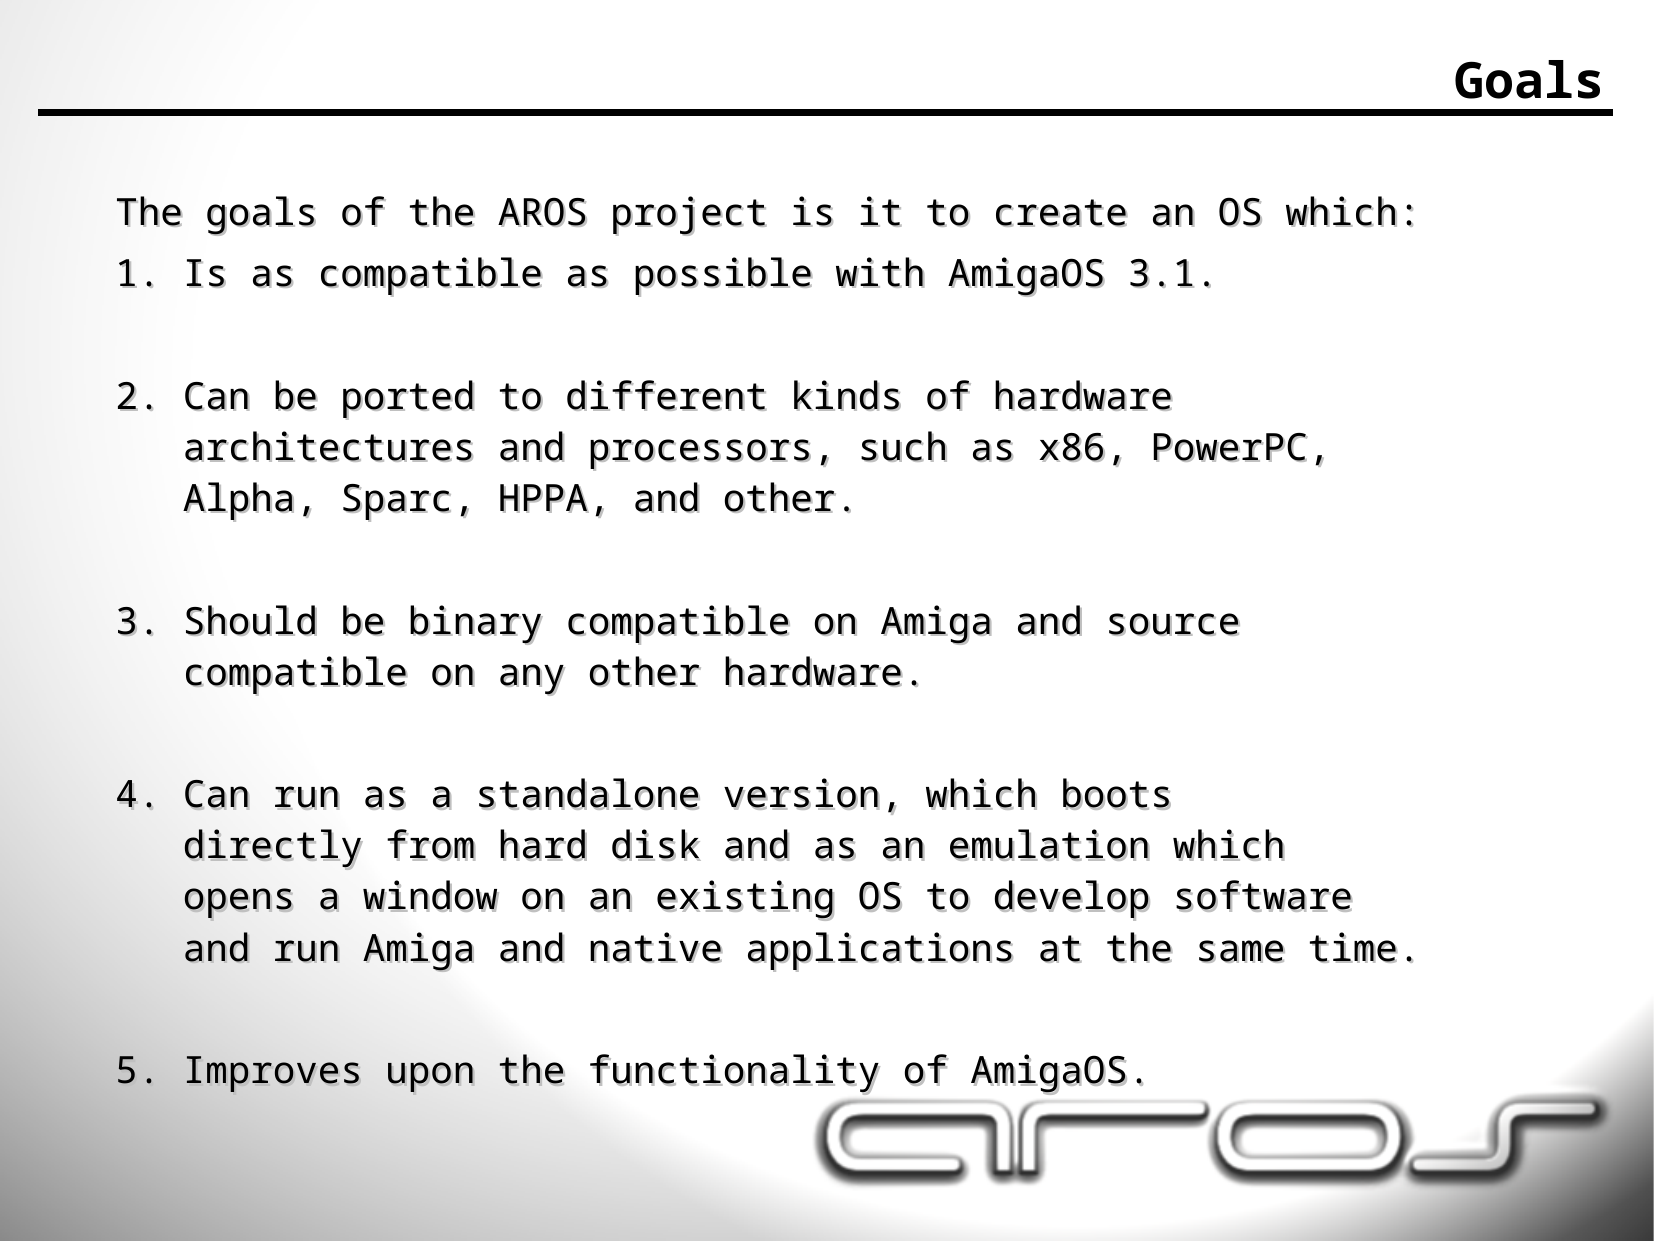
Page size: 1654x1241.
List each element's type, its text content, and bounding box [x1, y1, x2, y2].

text_box Goals [1440, 37, 1623, 103]
picture [0, 0, 1654, 1241]
text_box The goals of the AROS project is it to create an OS which: 1. Is as compatible as possible with AmigaOS 3.1. 2. Can be ported to different kinds of hardware architectures and processors, such as x86, PowerPC, Alpha, Sparc, HPPA, and other. 3. Should be binary compatible on Amiga and source compatible on any other hardware. 4. Can run as a standalone version, which boots directly from hard disk and as an emulation which opens a window on an existing OS to develop software and run Amiga and native applications at the same time. 5. Improves upon the functionality of AmigaOS. [100, 177, 1463, 853]
